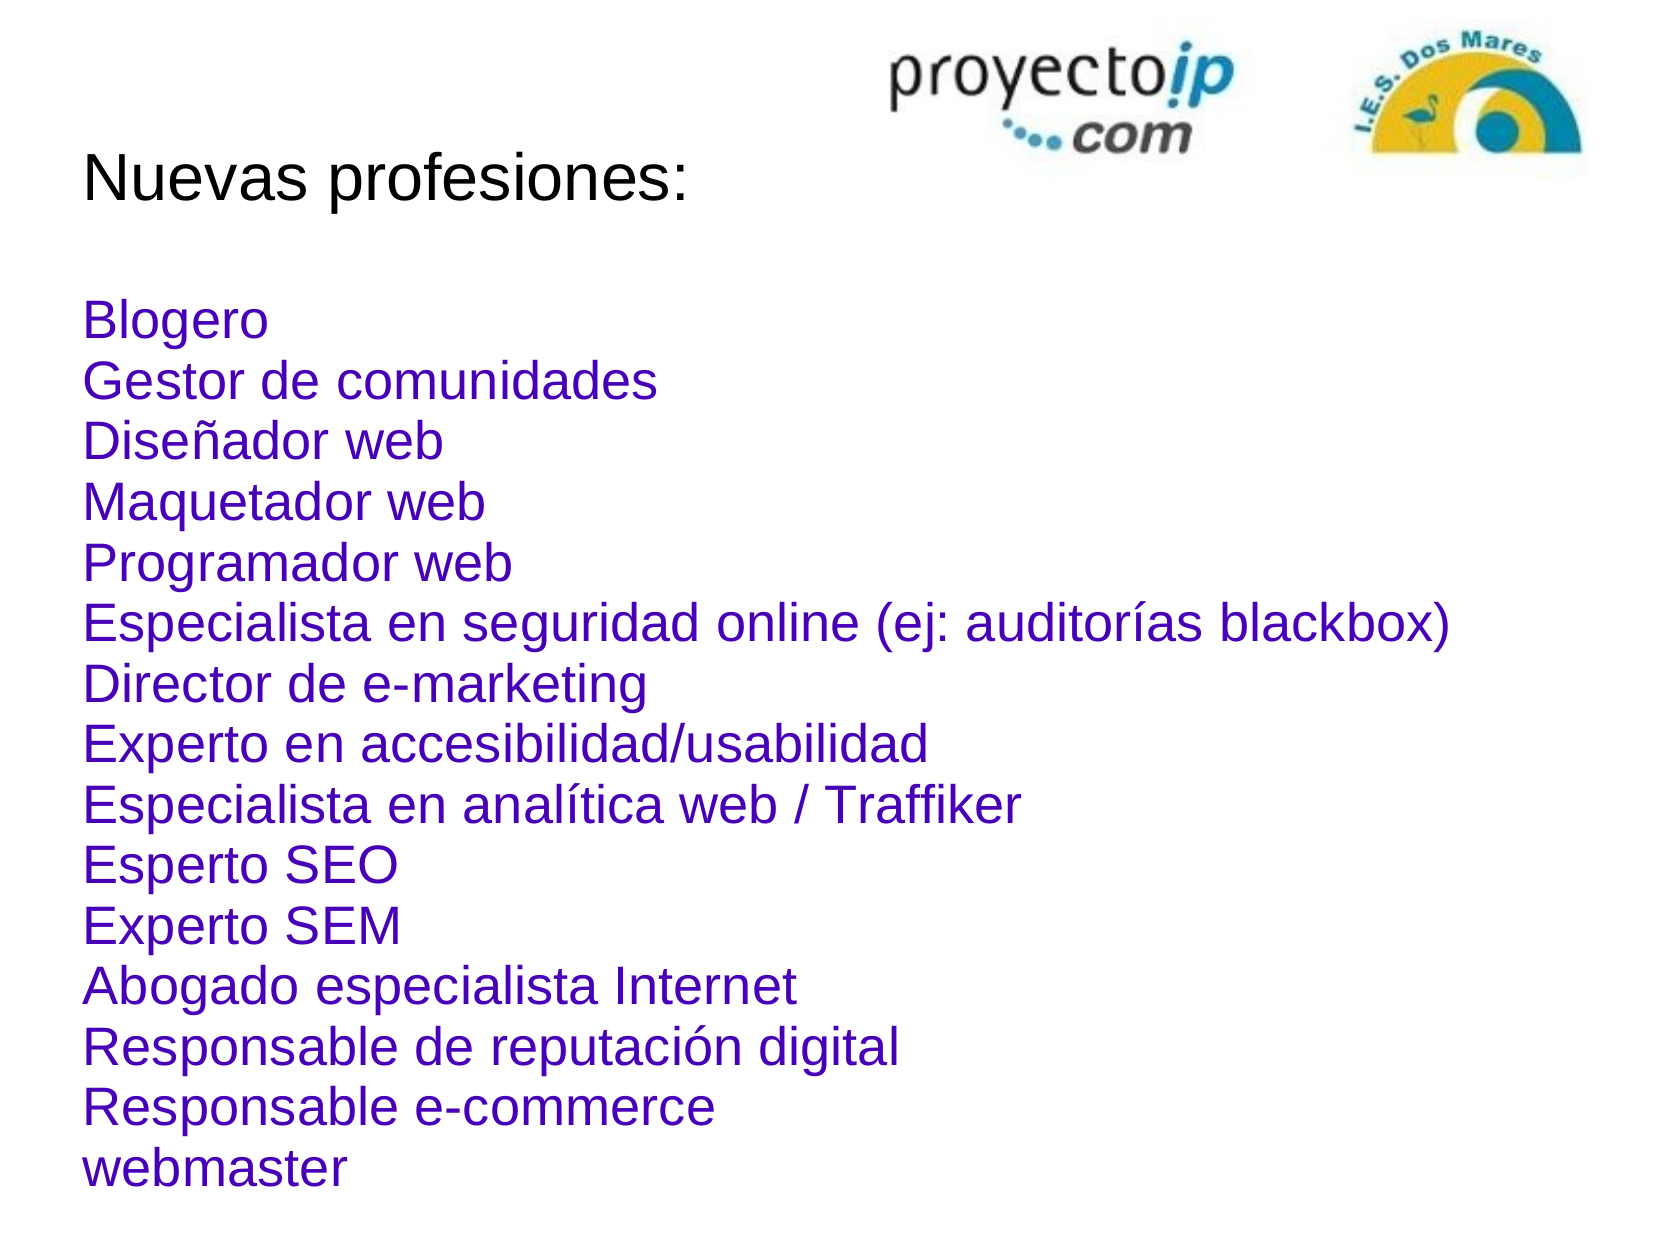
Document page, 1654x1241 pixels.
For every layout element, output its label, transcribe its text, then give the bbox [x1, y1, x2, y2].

picture [856, 19, 1635, 178]
subtitle Nuevas profesiones: Blogero Gestor de comunidades Diseñador web Maquetador web Programador web Especialista en seguridad online (ej: auditorías blackbox) Director de e-marketing Experto en accesibilidad/usabilidad Especialista en analítica web / Traffiker Esperto SEO Experto SEM Abogado especialista Internet Responsable de reputación digital Responsable e-commerce webmaster [82, 140, 1571, 1241]
